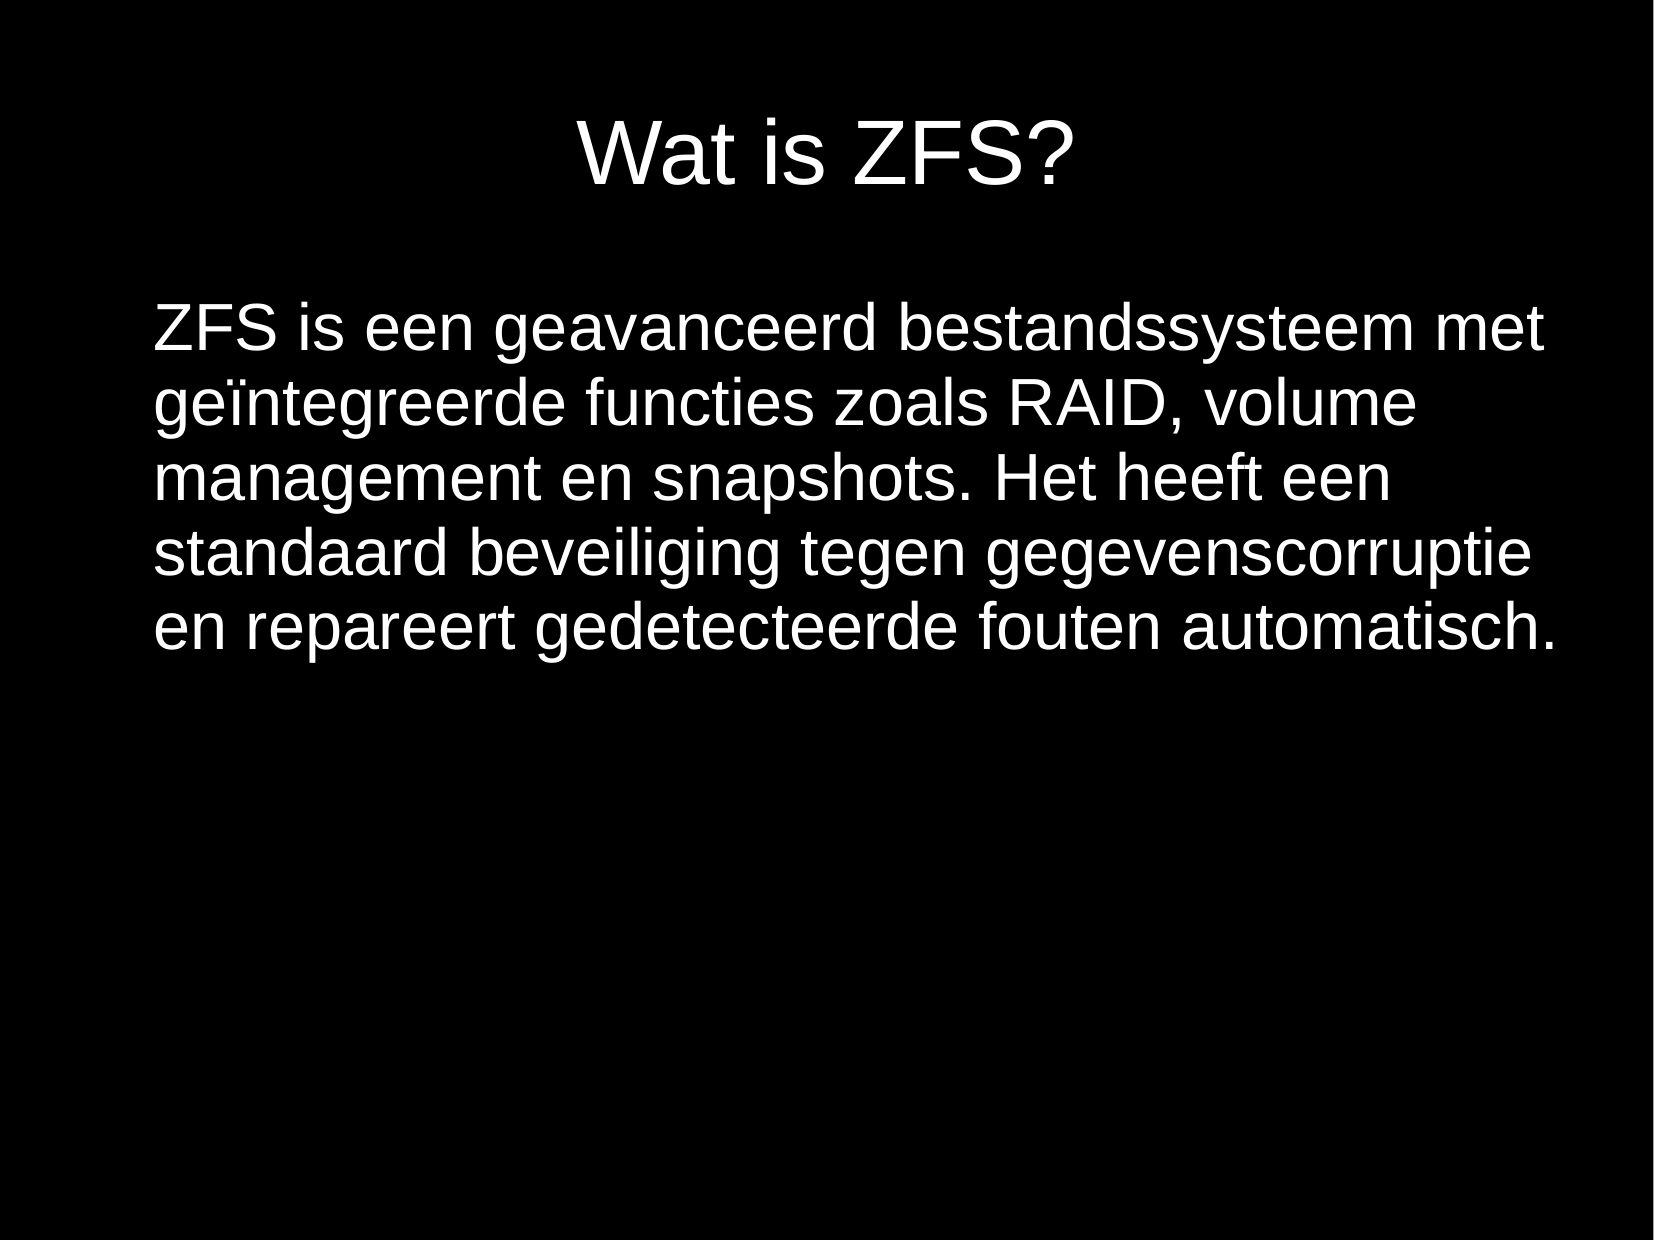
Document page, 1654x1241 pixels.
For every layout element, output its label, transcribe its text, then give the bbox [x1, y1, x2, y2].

title Wat is ZFS? [82, 49, 1571, 257]
list ZFS is een geavanceerd bestandssysteem met geïntegreerde functies zoals RAID, volume management en snapshots. Het heeft een standaard beveiliging tegen gegevenscorruptie en repareert gedetecteerde fouten automatisch. [82, 290, 1571, 1010]
